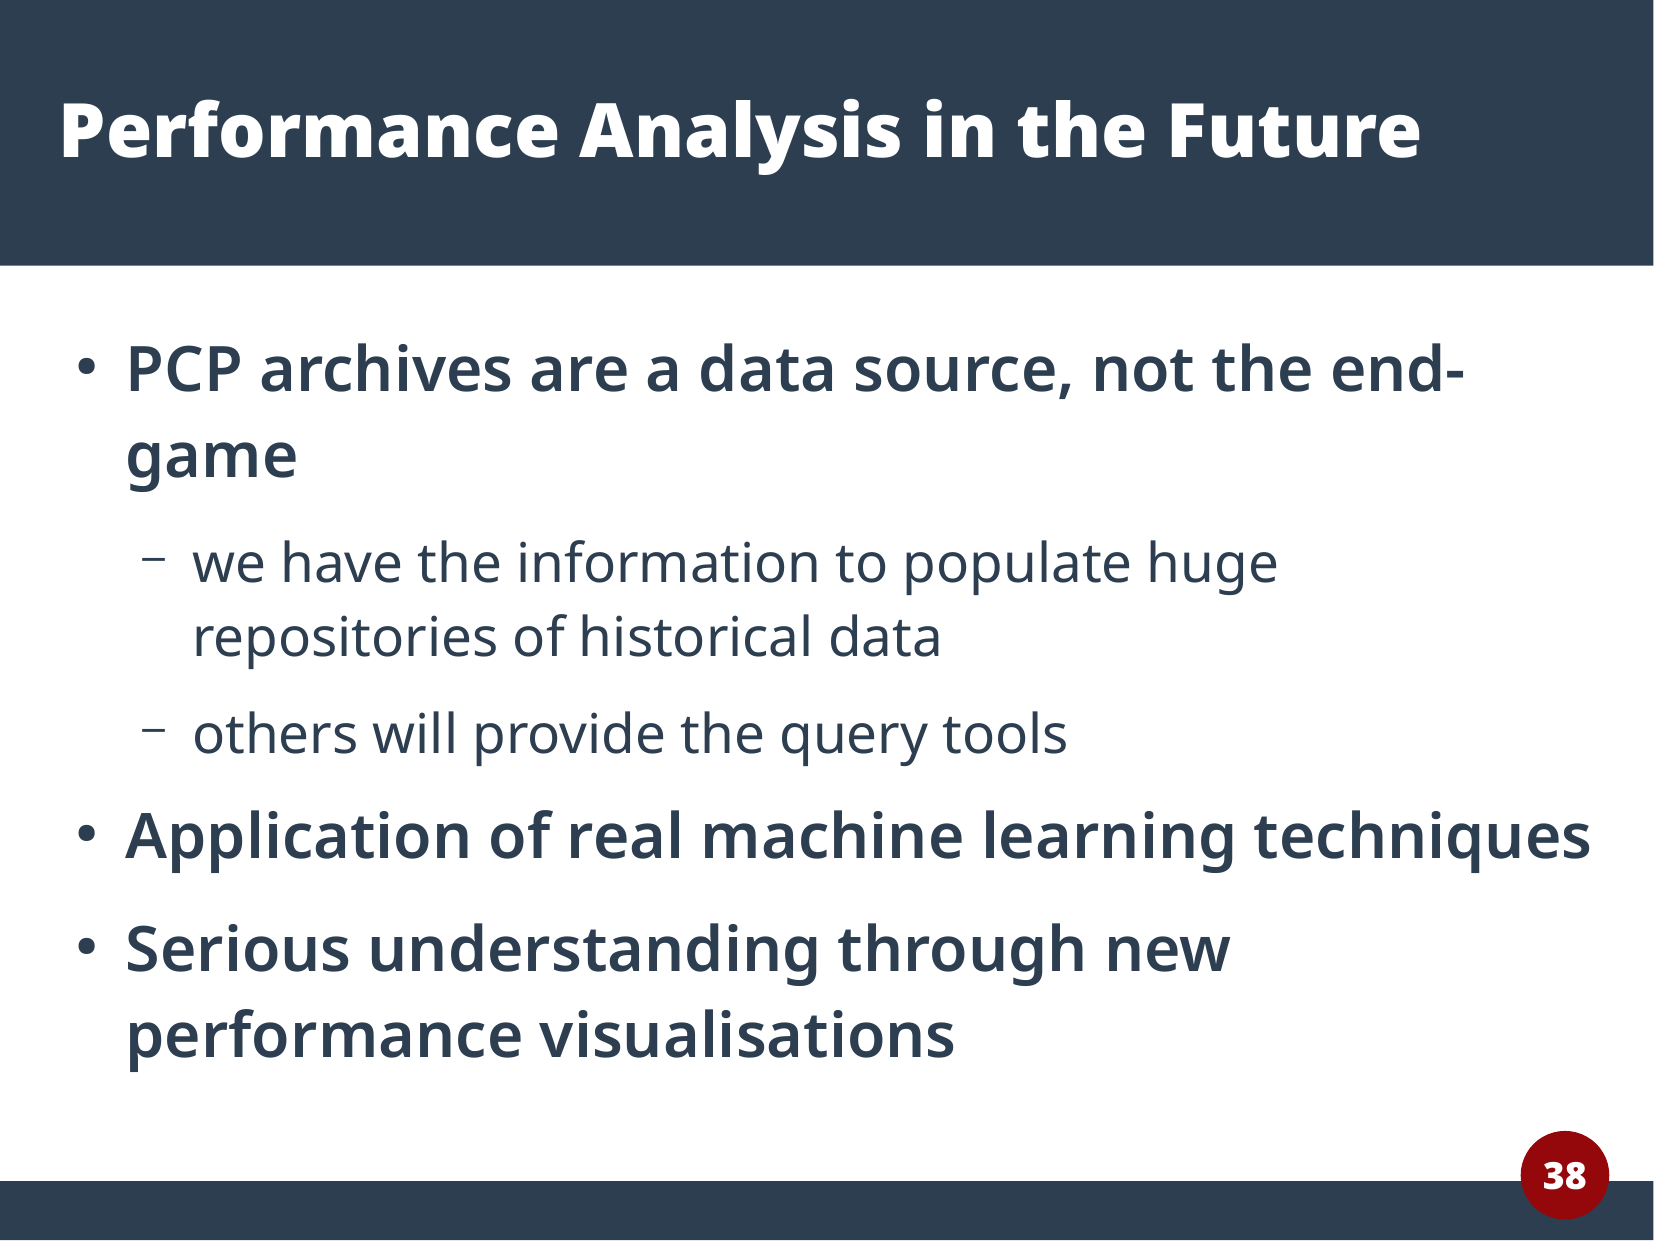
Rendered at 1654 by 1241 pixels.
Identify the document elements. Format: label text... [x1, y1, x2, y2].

list PCP archives are a data source, not the end-game we have the information to populate huge repositories of historical data others will provide the query tools Application of real machine learning techniques Serious understanding through new performance visualisations [59, 324, 1595, 1152]
title Performance Analysis in the Future [59, 49, 1595, 207]
